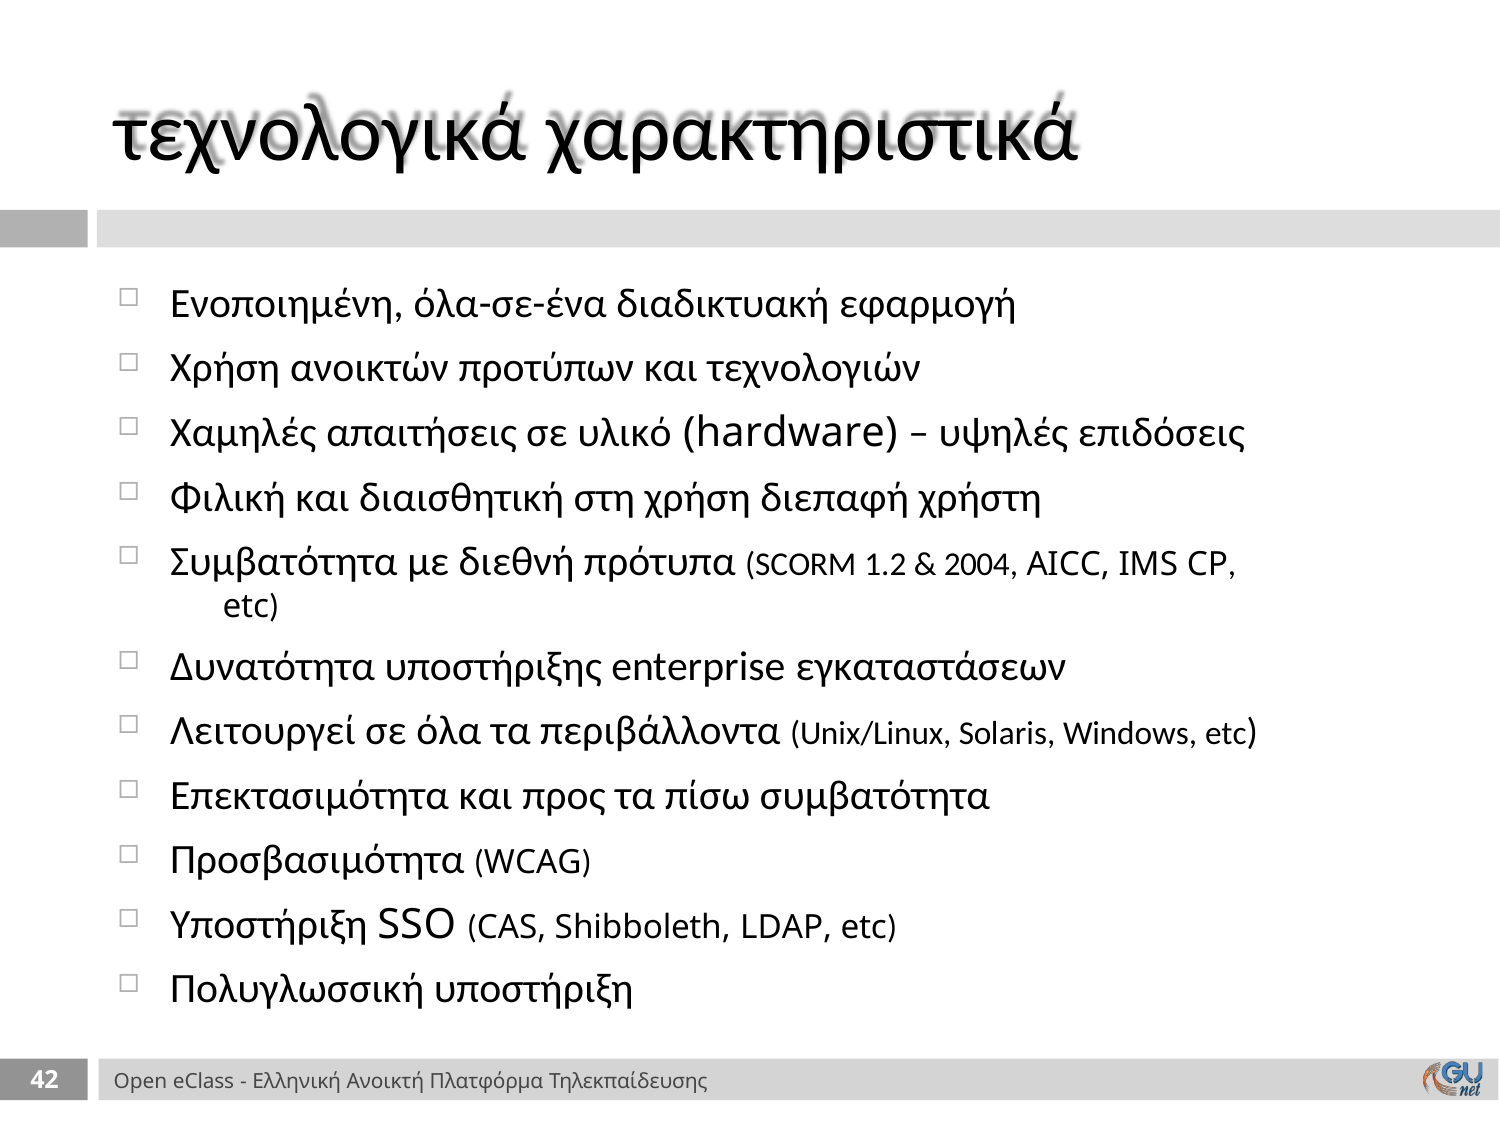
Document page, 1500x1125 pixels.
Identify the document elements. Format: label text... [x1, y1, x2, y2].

text_box Ενοποιημένη, όλα-σε-ένα διαδικτυακή εφαρμογή Χρήση ανοικτών προτύπων και τεχνολογιών Χαμηλές απαιτήσεις σε υλικό (hardware) – υψηλές επιδόσεις Φιλική και διαισθητική στη χρήση διεπαφή χρήστη Συμβατότητα με διεθνή πρότυπα (SCORM 1.2 & 2004, AICC, IMS CP, etc) Δυνατότητα υποστήριξης enterprise εγκαταστάσεων Λειτουργεί σε όλα τα περιβάλλοντα (Unix/Linux, Solaris, Windows, etc) Επεκτασιμότητα και προς τα πίσω συμβατότητα Προσβασιμότητα (WCAG) Υποστήριξη SSO (CAS, Shibboleth, LDAP, etc) Πολυγλωσσική υποστήριξη [113, 275, 1270, 968]
text_box Open eClass - Ελληνική Ανοικτή Πλατφόρμα Τηλεκπαίδευσης [111, 1068, 753, 1094]
text_box [62, 41, 1155, 178]
title τεχνολογικά χαρακτηριστικά [89, 77, 1411, 165]
text_box [98, 1058, 1499, 1101]
text_box 42 [26, 1063, 62, 1093]
text_box [0, 1058, 88, 1101]
